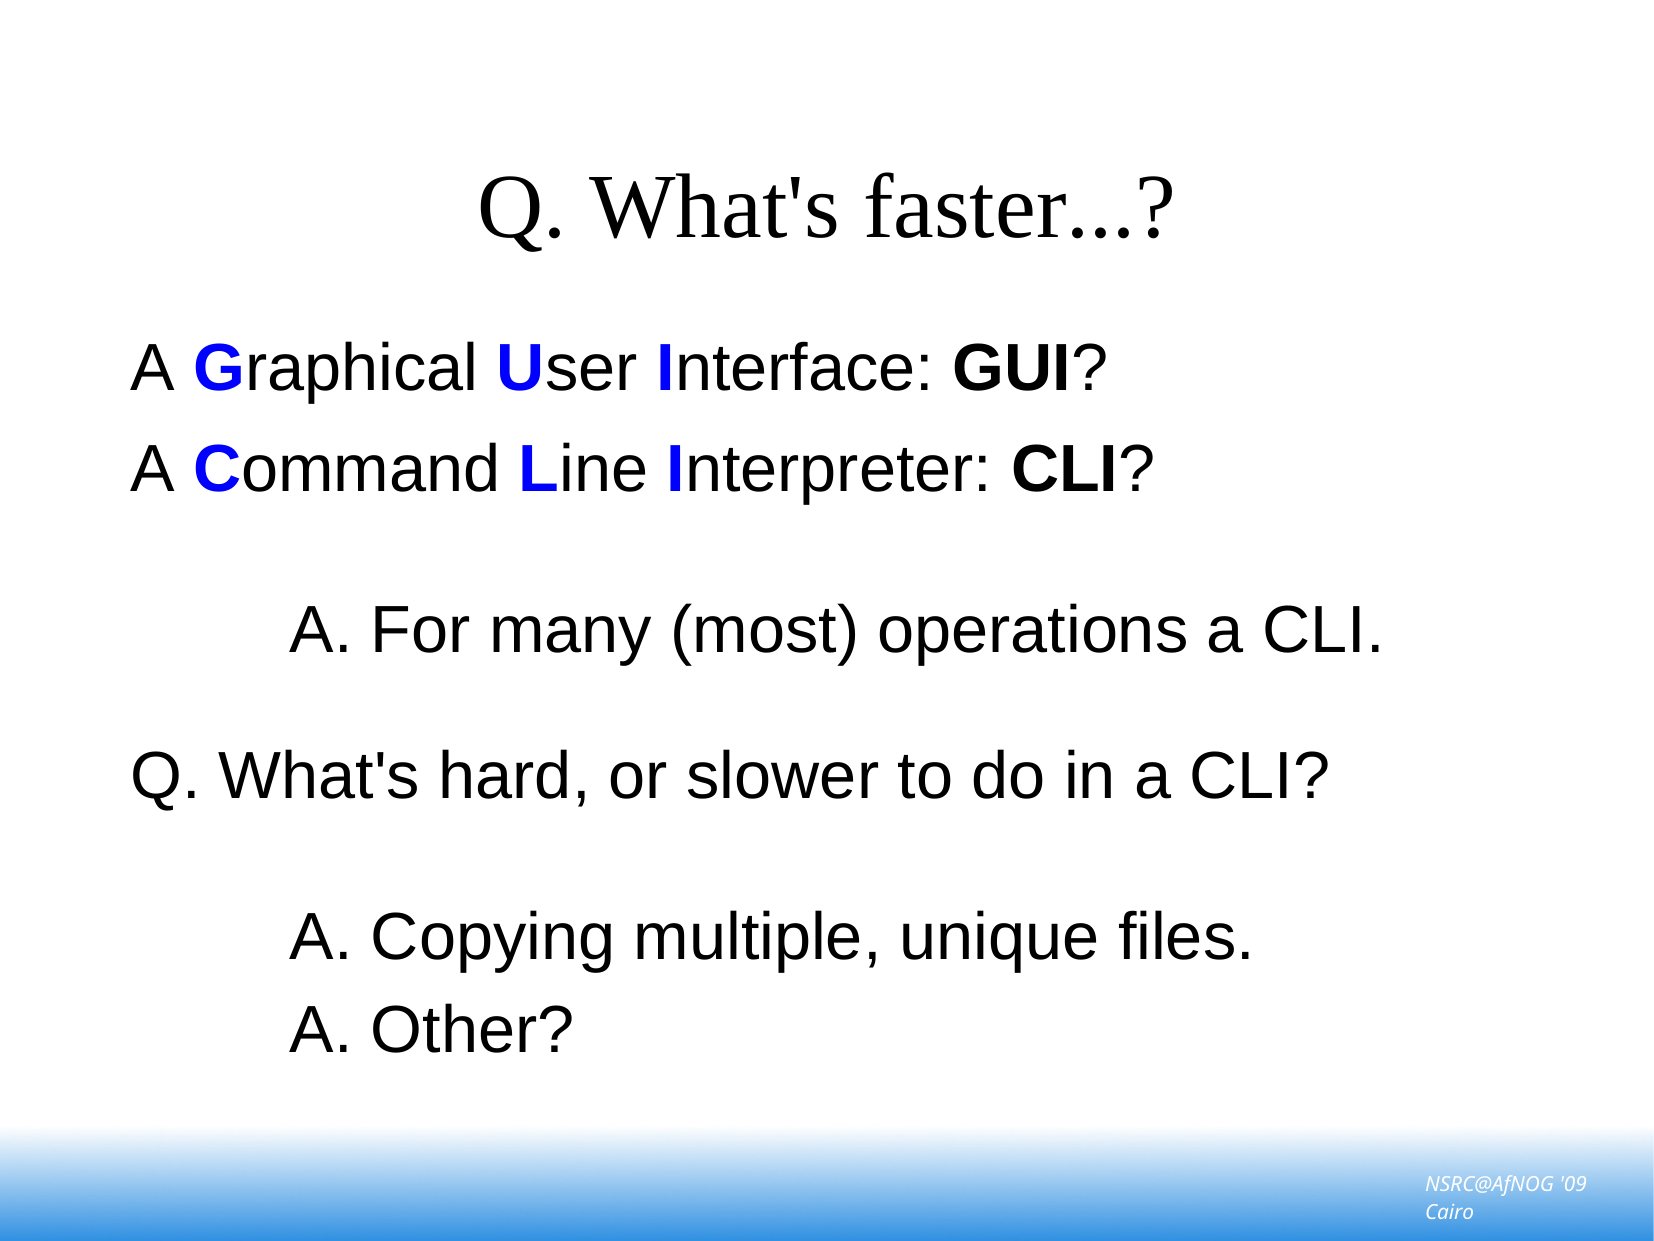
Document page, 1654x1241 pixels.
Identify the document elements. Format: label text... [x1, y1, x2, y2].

picture [0, 1124, 1654, 1241]
list A Graphical User Interface: GUI? A Command Line Interpreter: CLI? A. For many (most) operations a CLI. Q. What's hard, or slower to do in a CLI? A. Copying multiple, unique files. A. Other? [112, 332, 1534, 1115]
title Q. What's faster...? [121, 102, 1534, 310]
